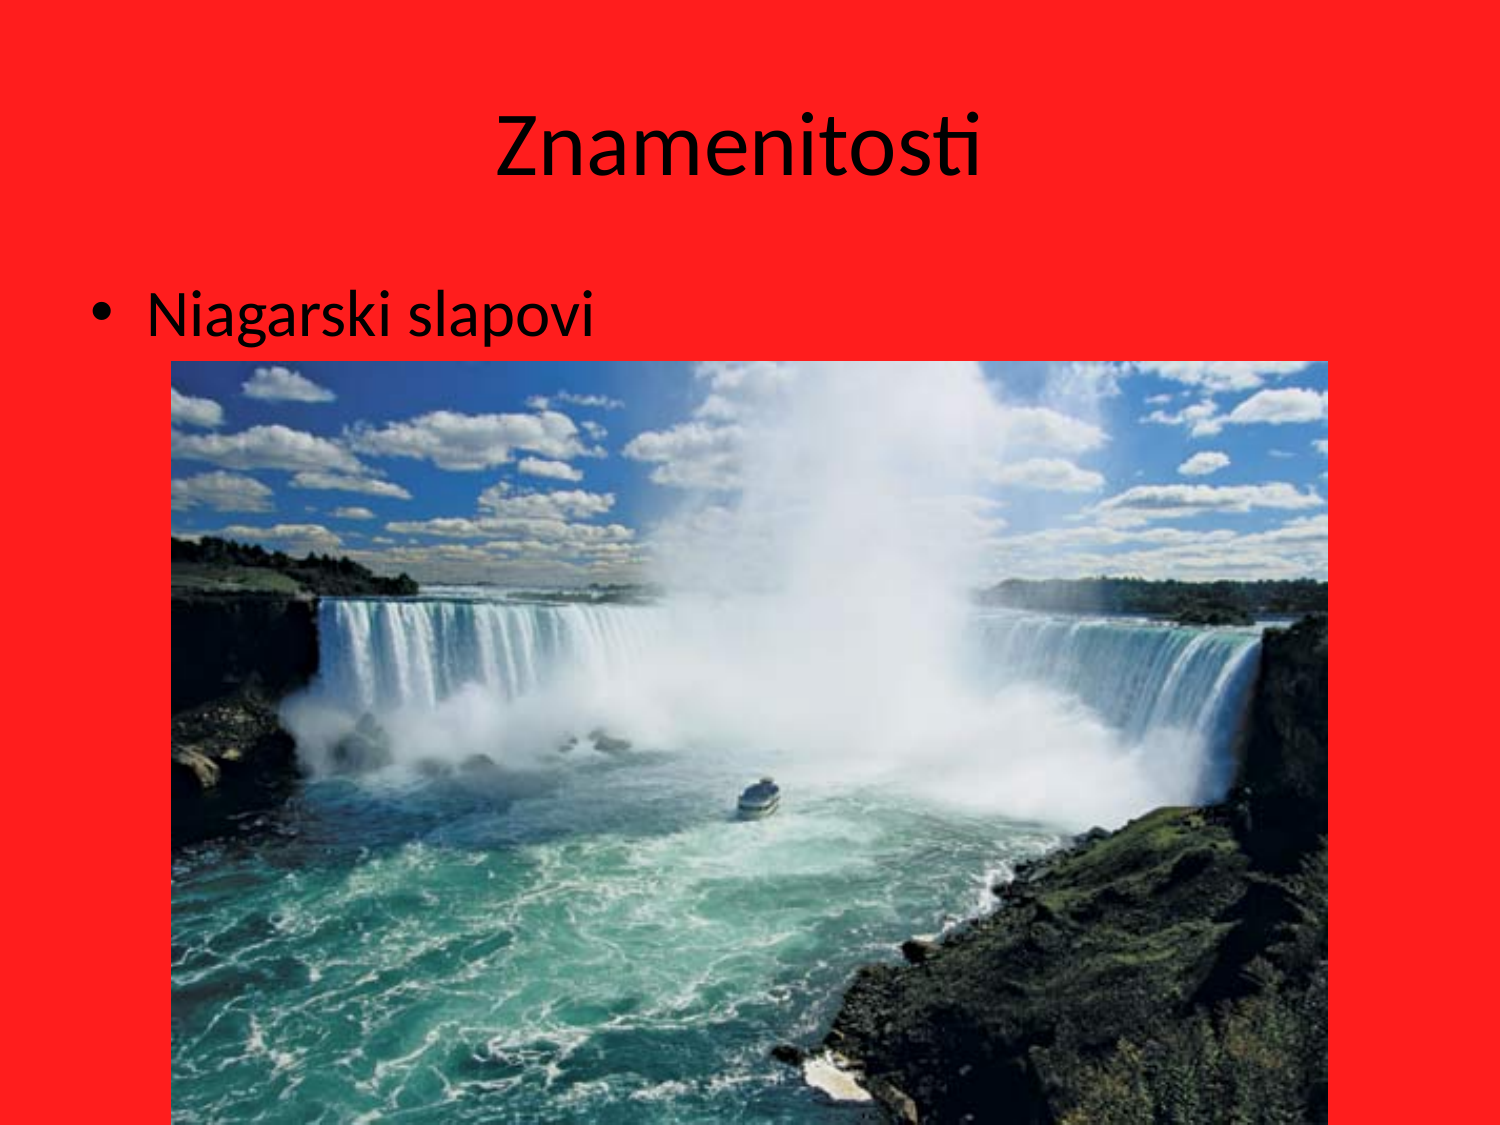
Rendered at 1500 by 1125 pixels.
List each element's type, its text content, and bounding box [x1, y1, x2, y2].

list Niagarski slapovi [75, 262, 1425, 1005]
picture [171, 361, 1328, 1125]
title Znamenitosti [75, 45, 1425, 233]
